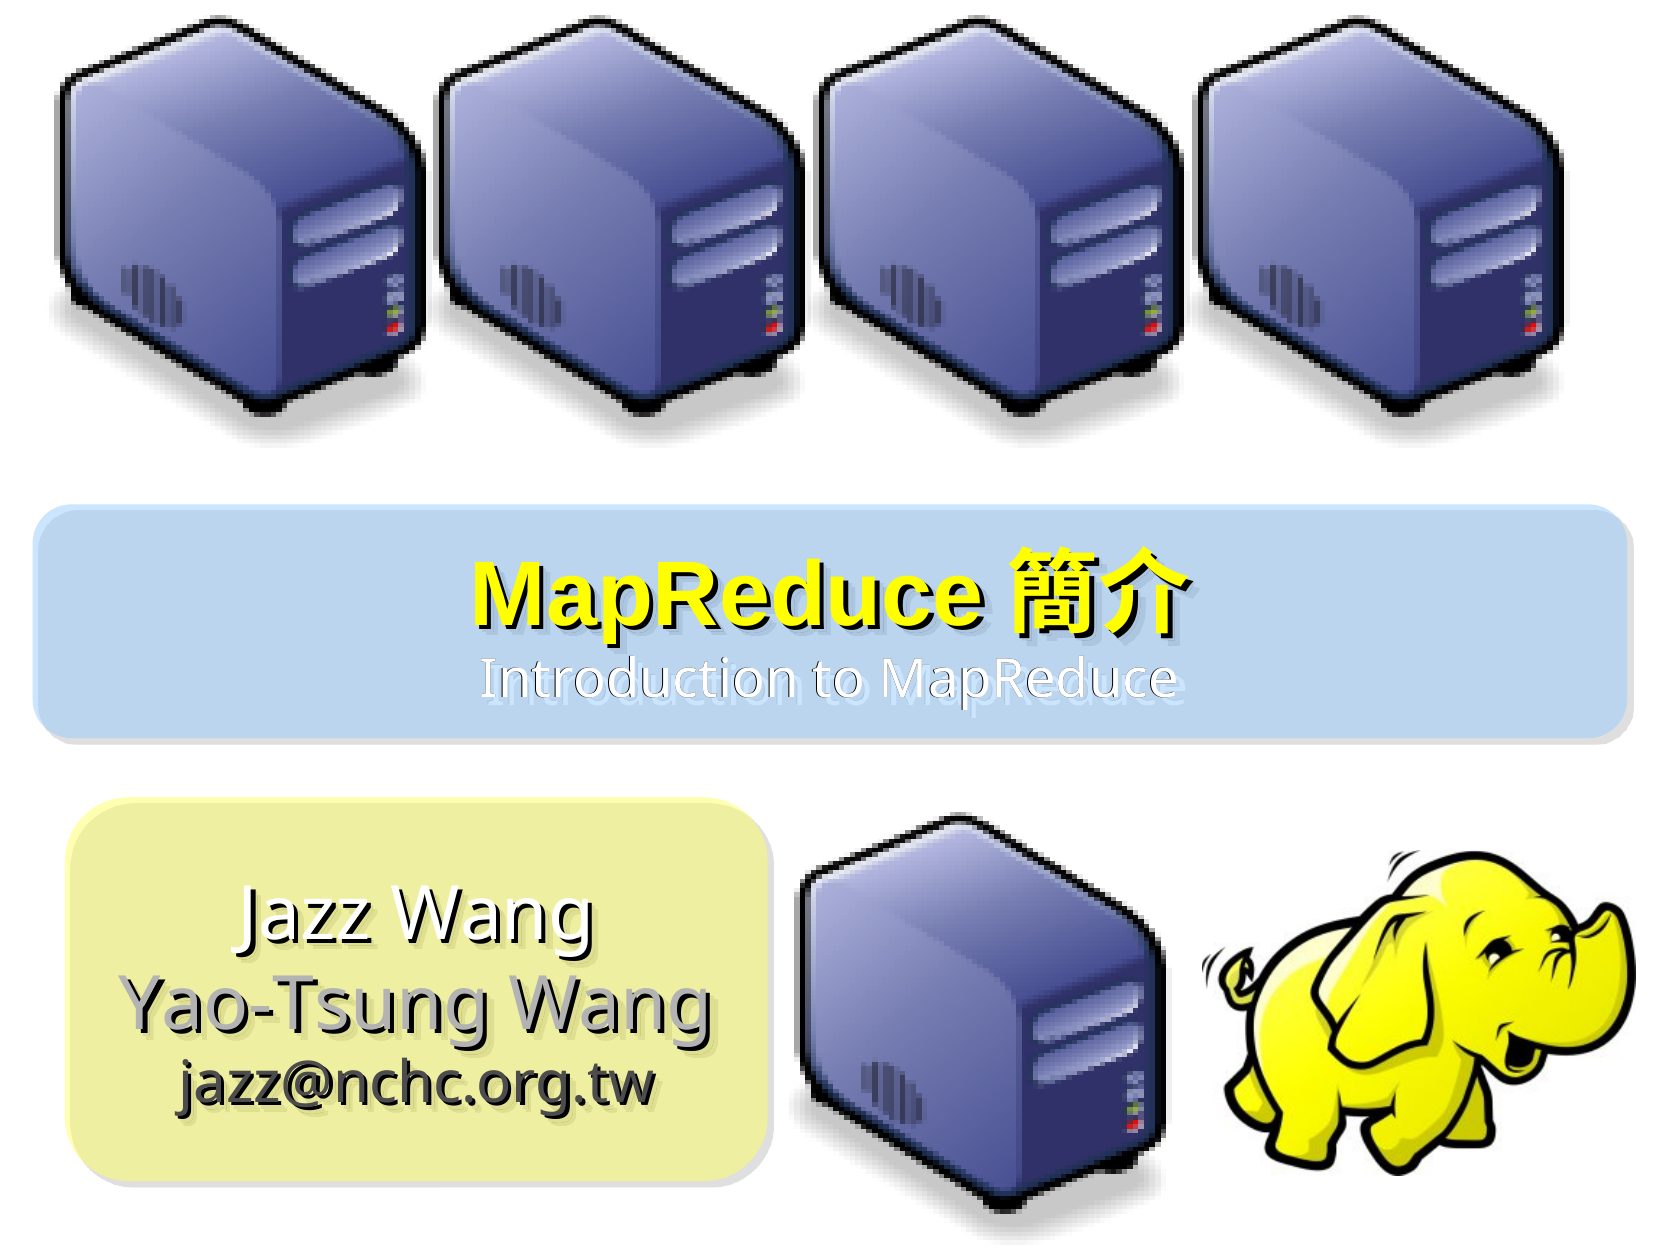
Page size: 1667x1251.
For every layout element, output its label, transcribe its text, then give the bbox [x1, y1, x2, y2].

text_box MapReduce簡介 Introduction to MapReduce [32, 504, 1628, 739]
picture [767, 799, 1636, 1249]
picture [27, 2, 1609, 502]
text_box Jazz Wang Yao-Tsung Wang jazz@nchc.org.tw [64, 797, 767, 1182]
